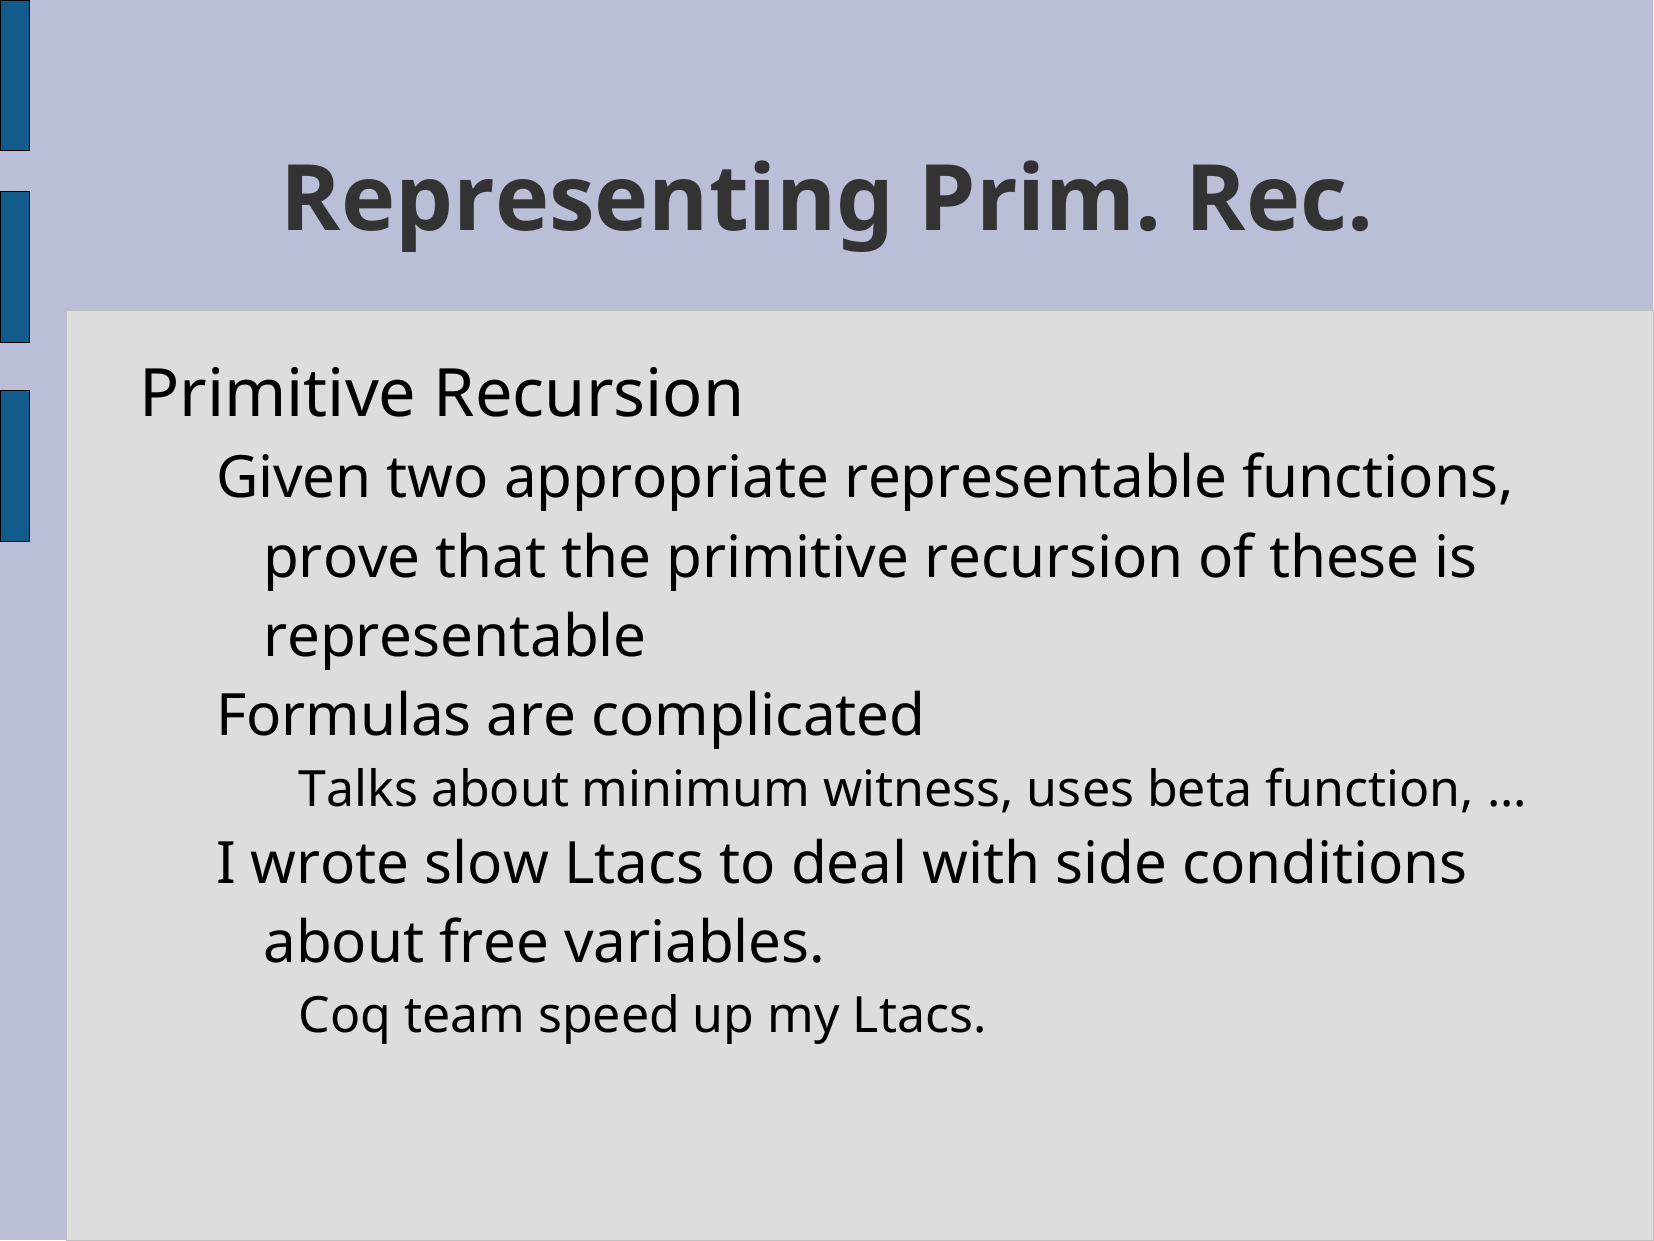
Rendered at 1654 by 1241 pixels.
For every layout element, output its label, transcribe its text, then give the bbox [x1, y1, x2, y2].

list Primitive Recursion Given two appropriate representable functions, prove that the primitive recursion of these is representable Formulas are complicated Talks about minimum witness, uses beta function, ... I wrote slow Ltacs to deal with side conditions about free variables. Coq team speed up my Ltacs. [121, 344, 1534, 1127]
title Representing Prim. Rec. [121, 91, 1534, 299]
